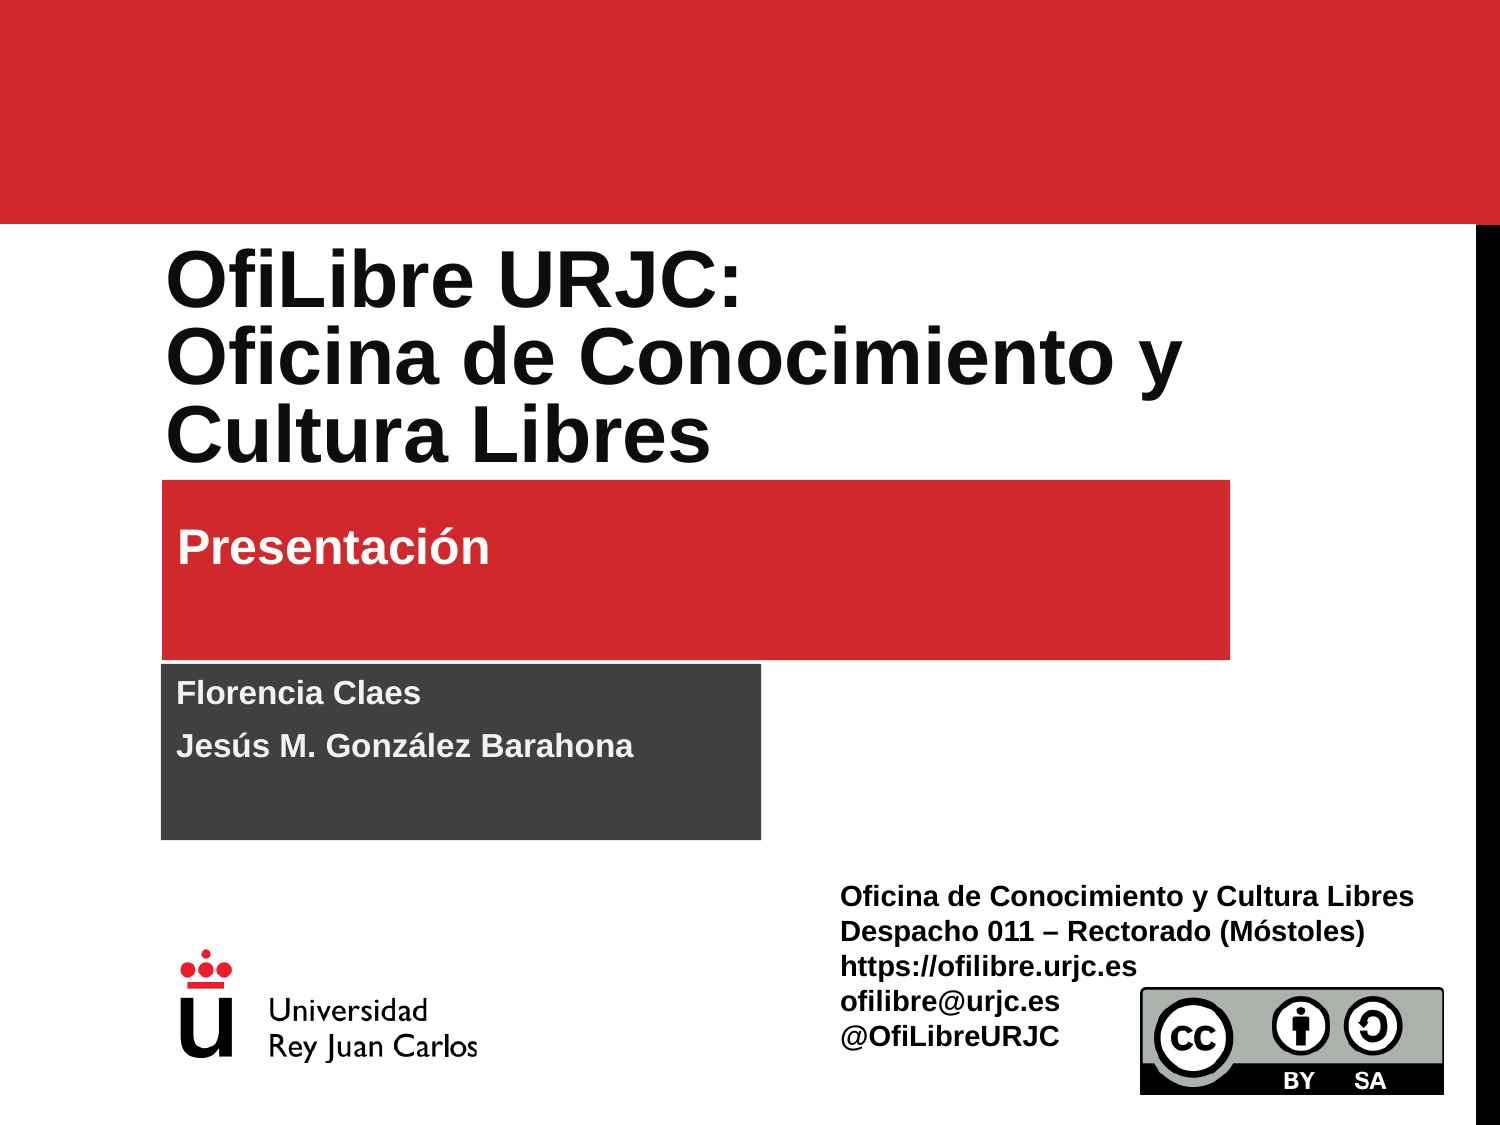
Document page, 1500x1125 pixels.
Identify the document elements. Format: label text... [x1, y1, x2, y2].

picture [180, 949, 477, 1063]
picture [1140, 987, 1444, 1096]
text_box [0, 0, 1500, 224]
text_box Presentación [162, 479, 1231, 661]
text_box Florencia Claes Jesús M. González Barahona [160, 663, 762, 841]
text_box OfiLibre URJC: Oficina de Conocimiento y Cultura Libres [150, 216, 1383, 487]
text_box Oficina de Conocimiento y Cultura Libres Despacho 011 – Rectorado (Móstoles) https://ofilibre.urjc.es ofilibre@urjc.es @OfiLibreURJC [825, 870, 1446, 1065]
